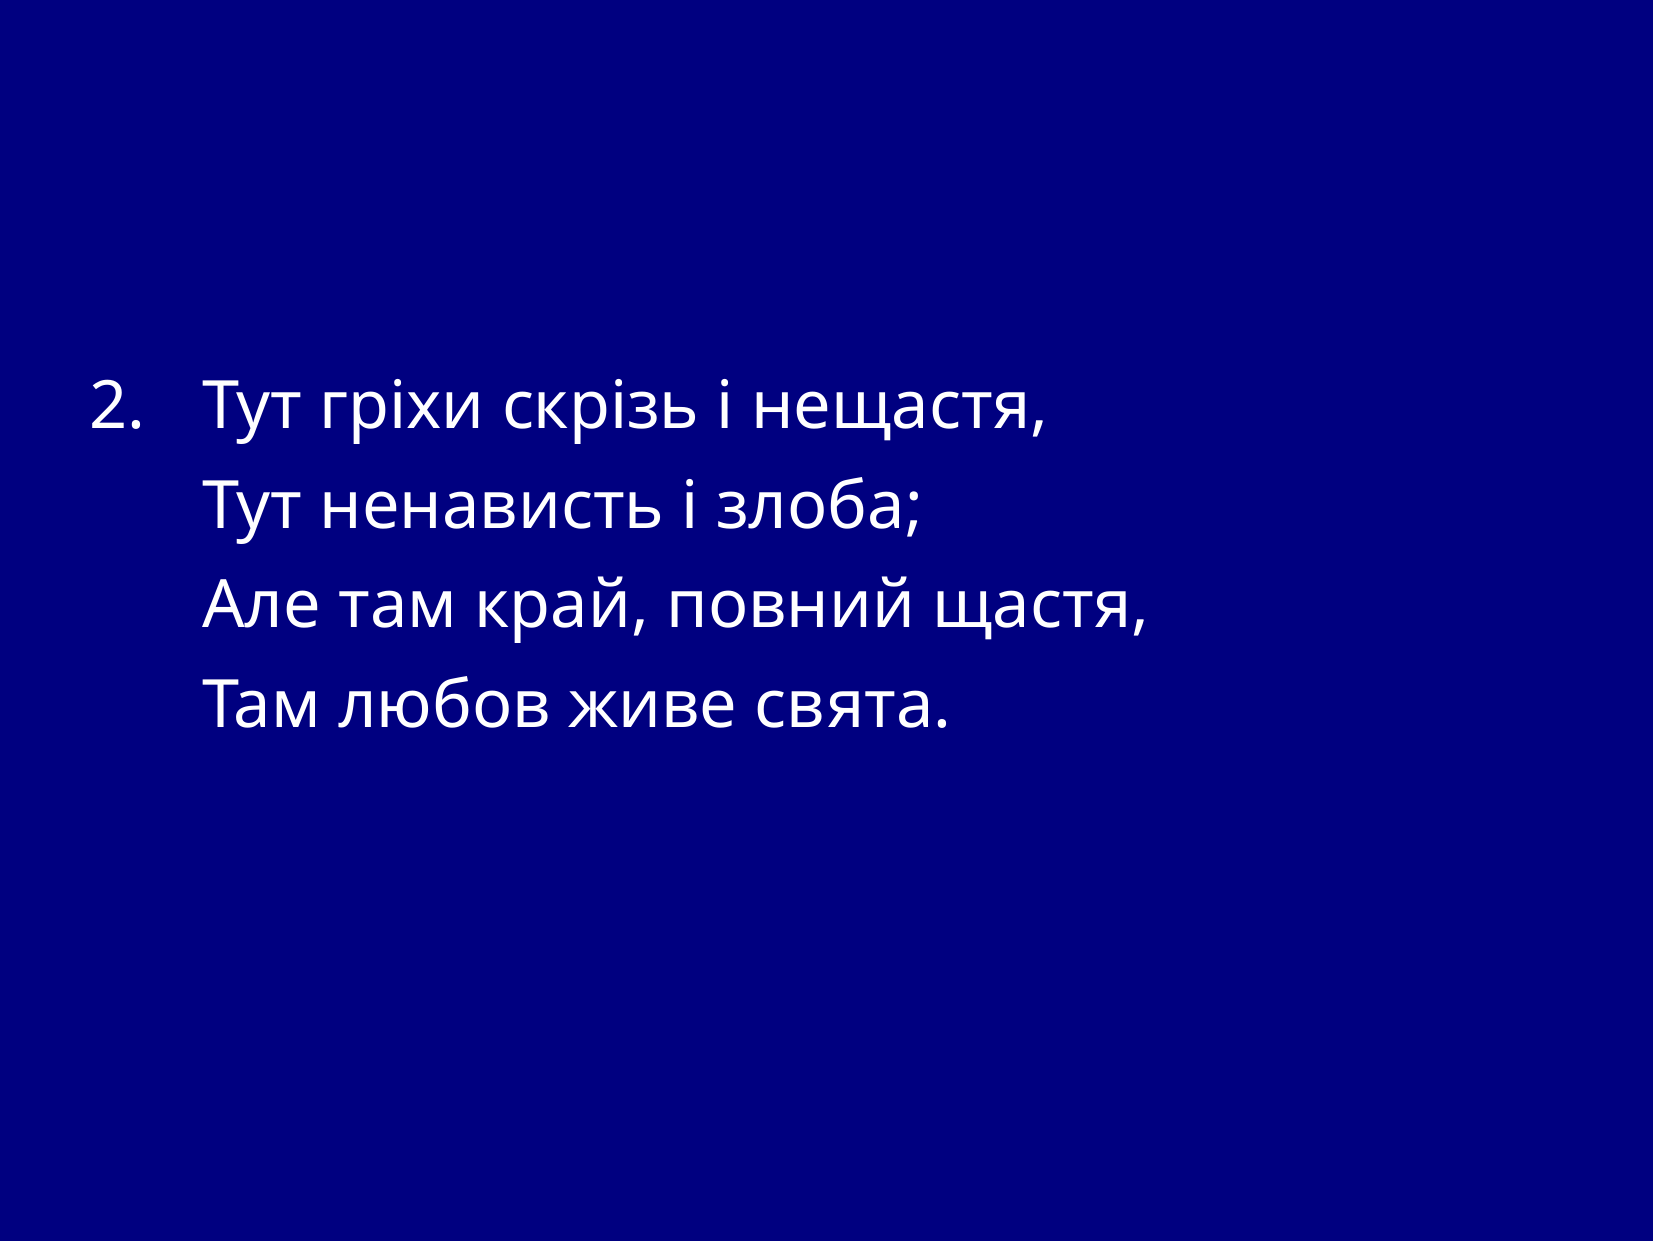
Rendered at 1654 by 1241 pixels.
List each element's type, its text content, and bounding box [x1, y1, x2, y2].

text_box 2. Тут гріхи скрізь і нещастя, Тут ненависть і злоба; Але там край, повний щастя, Там любов живе свята. [75, 150, 1576, 1163]
